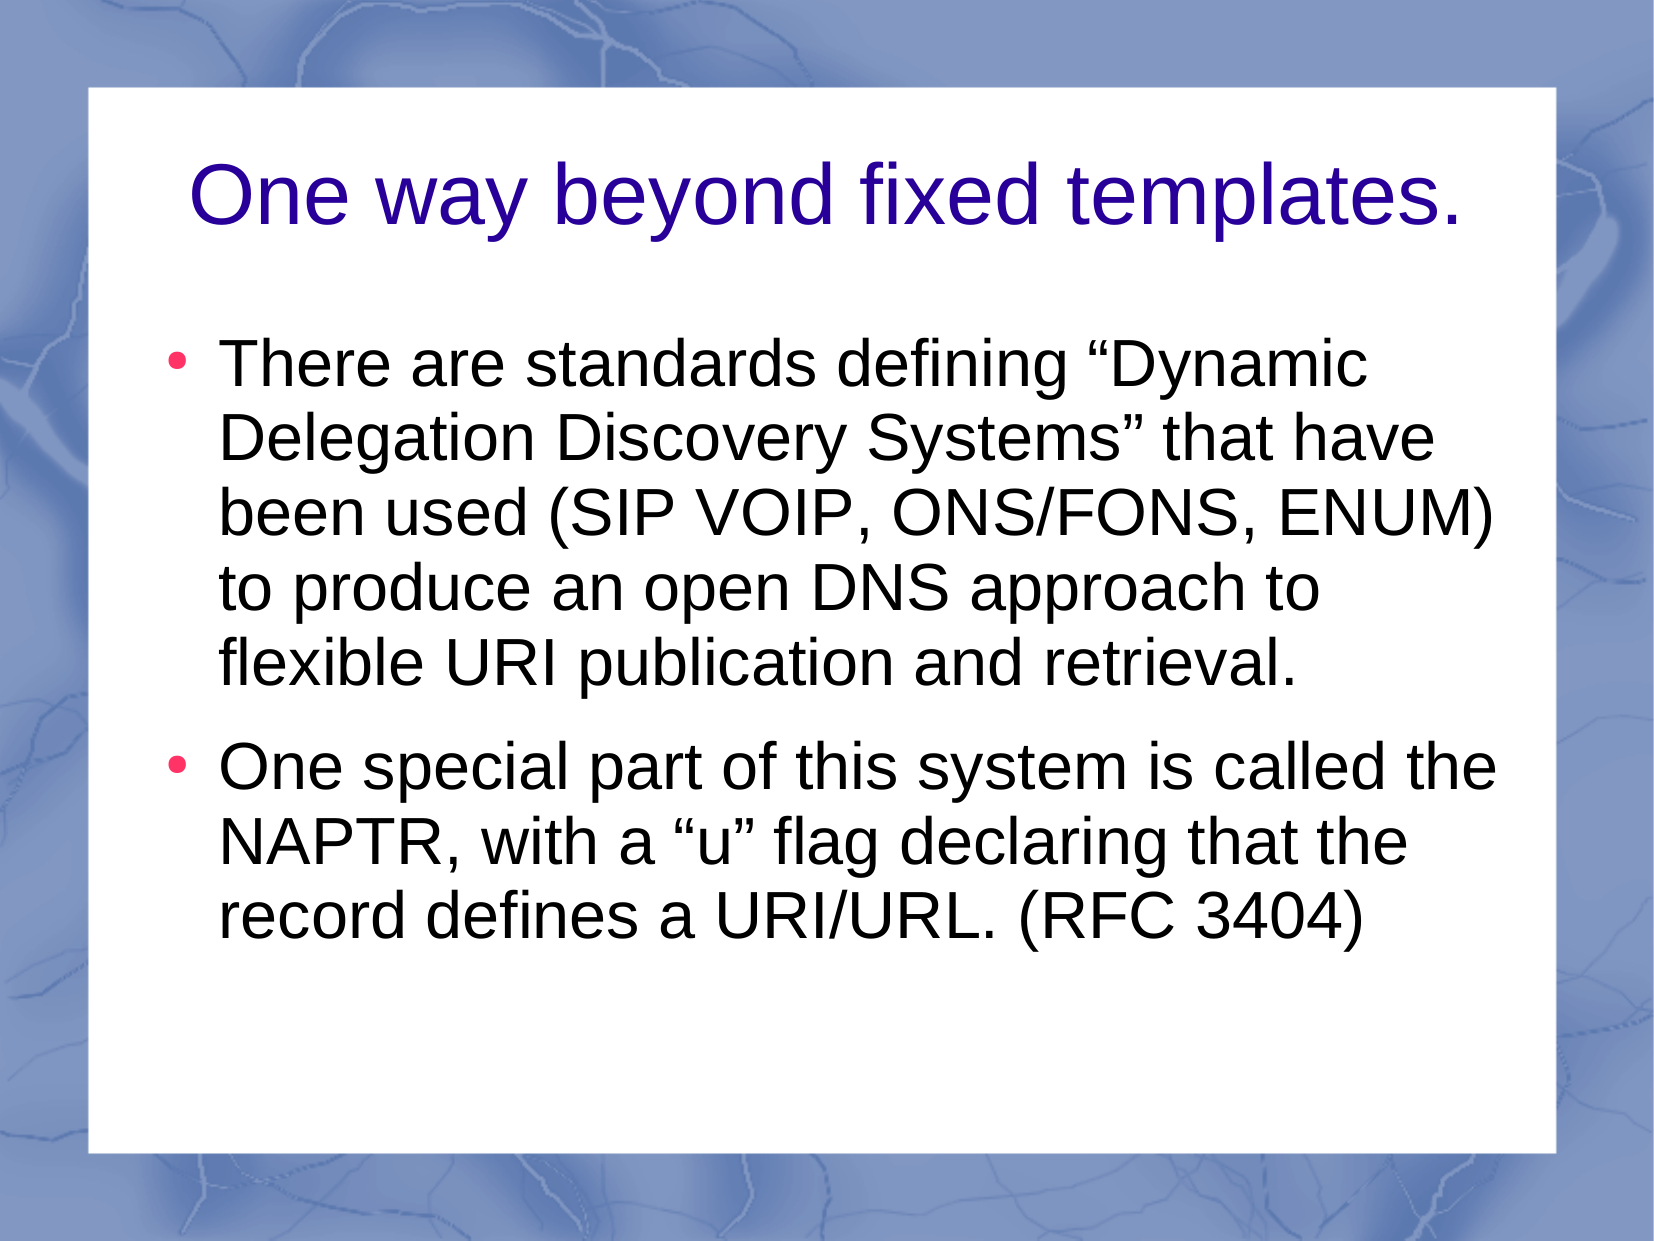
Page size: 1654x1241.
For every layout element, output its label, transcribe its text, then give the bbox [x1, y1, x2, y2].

list There are standards defining “Dynamic Delegation Discovery Systems” that have been used (SIP VOIP, ONS/FONS, ENUM) to produce an open DNS approach to flexible URI publication and retrieval. One special part of this system is called the NAPTR, with a “u” flag declaring that the record defines a URI/URL. (RFC 3404) [147, 325, 1506, 1010]
picture [0, 0, 1654, 1241]
title One way beyond fixed templates. [118, 90, 1536, 298]
